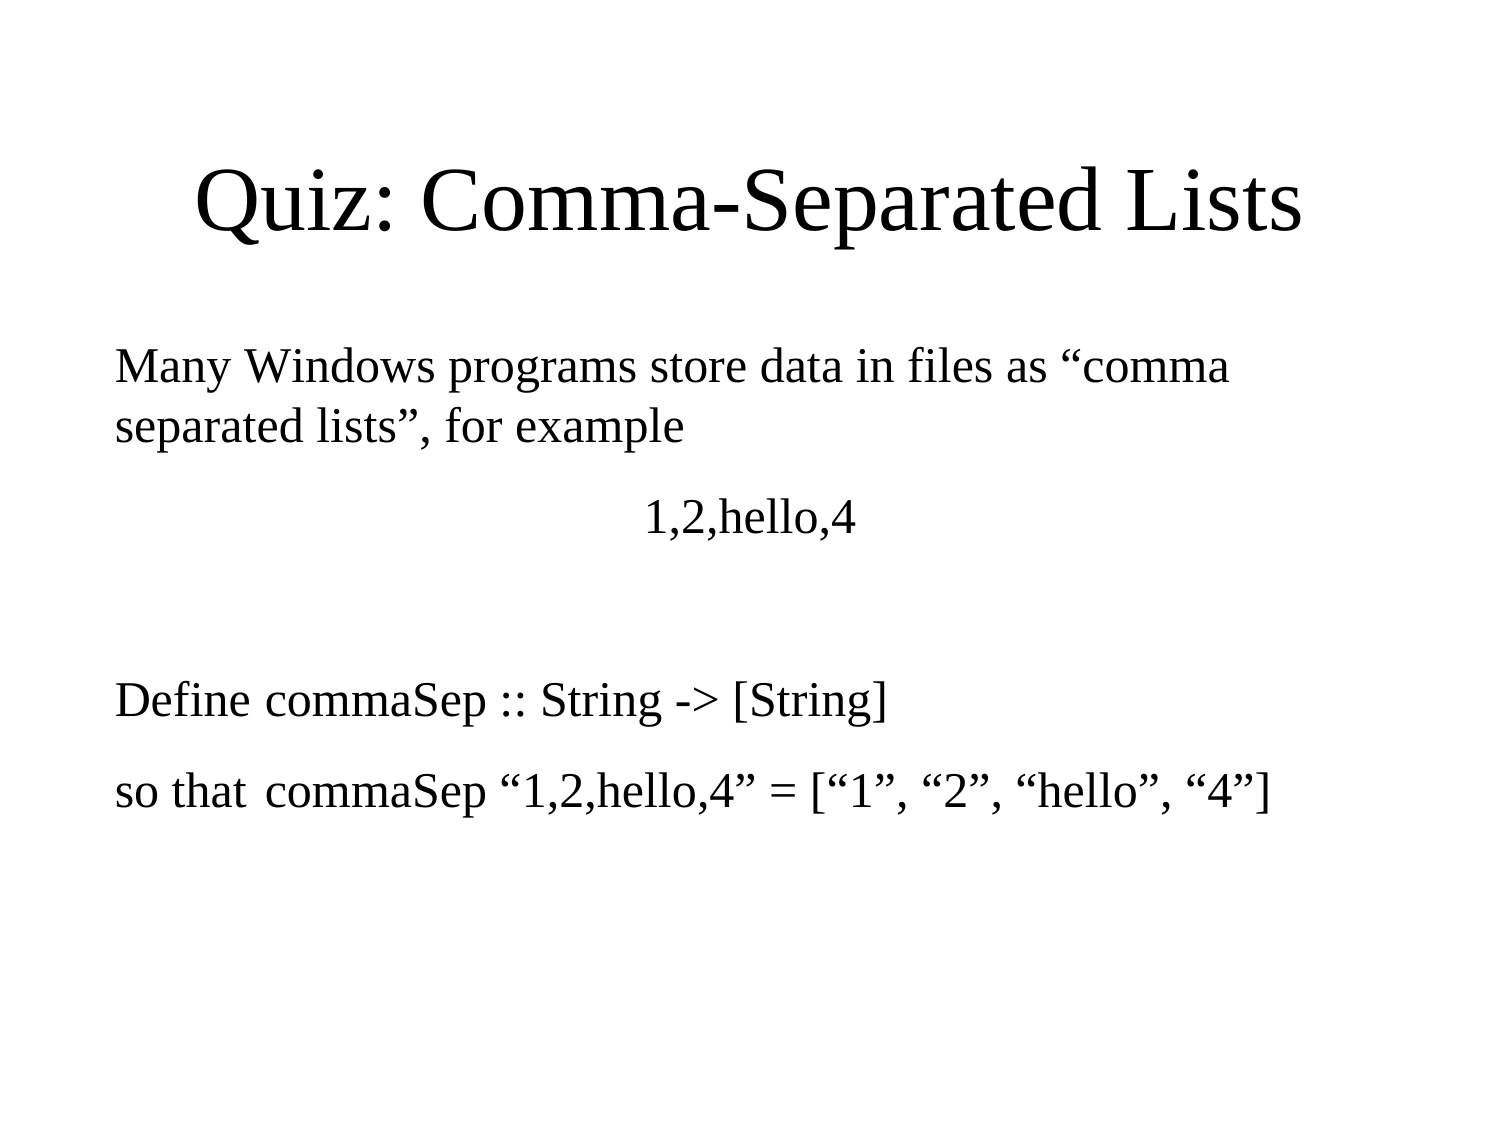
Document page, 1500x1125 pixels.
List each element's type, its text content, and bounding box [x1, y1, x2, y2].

text_box Many Windows programs store data in files as “comma separated lists”, for example 1,2,hello,4 Define commaSep :: String -> [String] so that commaSep “1,2,hello,4” = [“1”, “2”, “hello”, “4”] [99, 324, 1401, 826]
title Quiz: Comma-Separated Lists [112, 99, 1388, 288]
